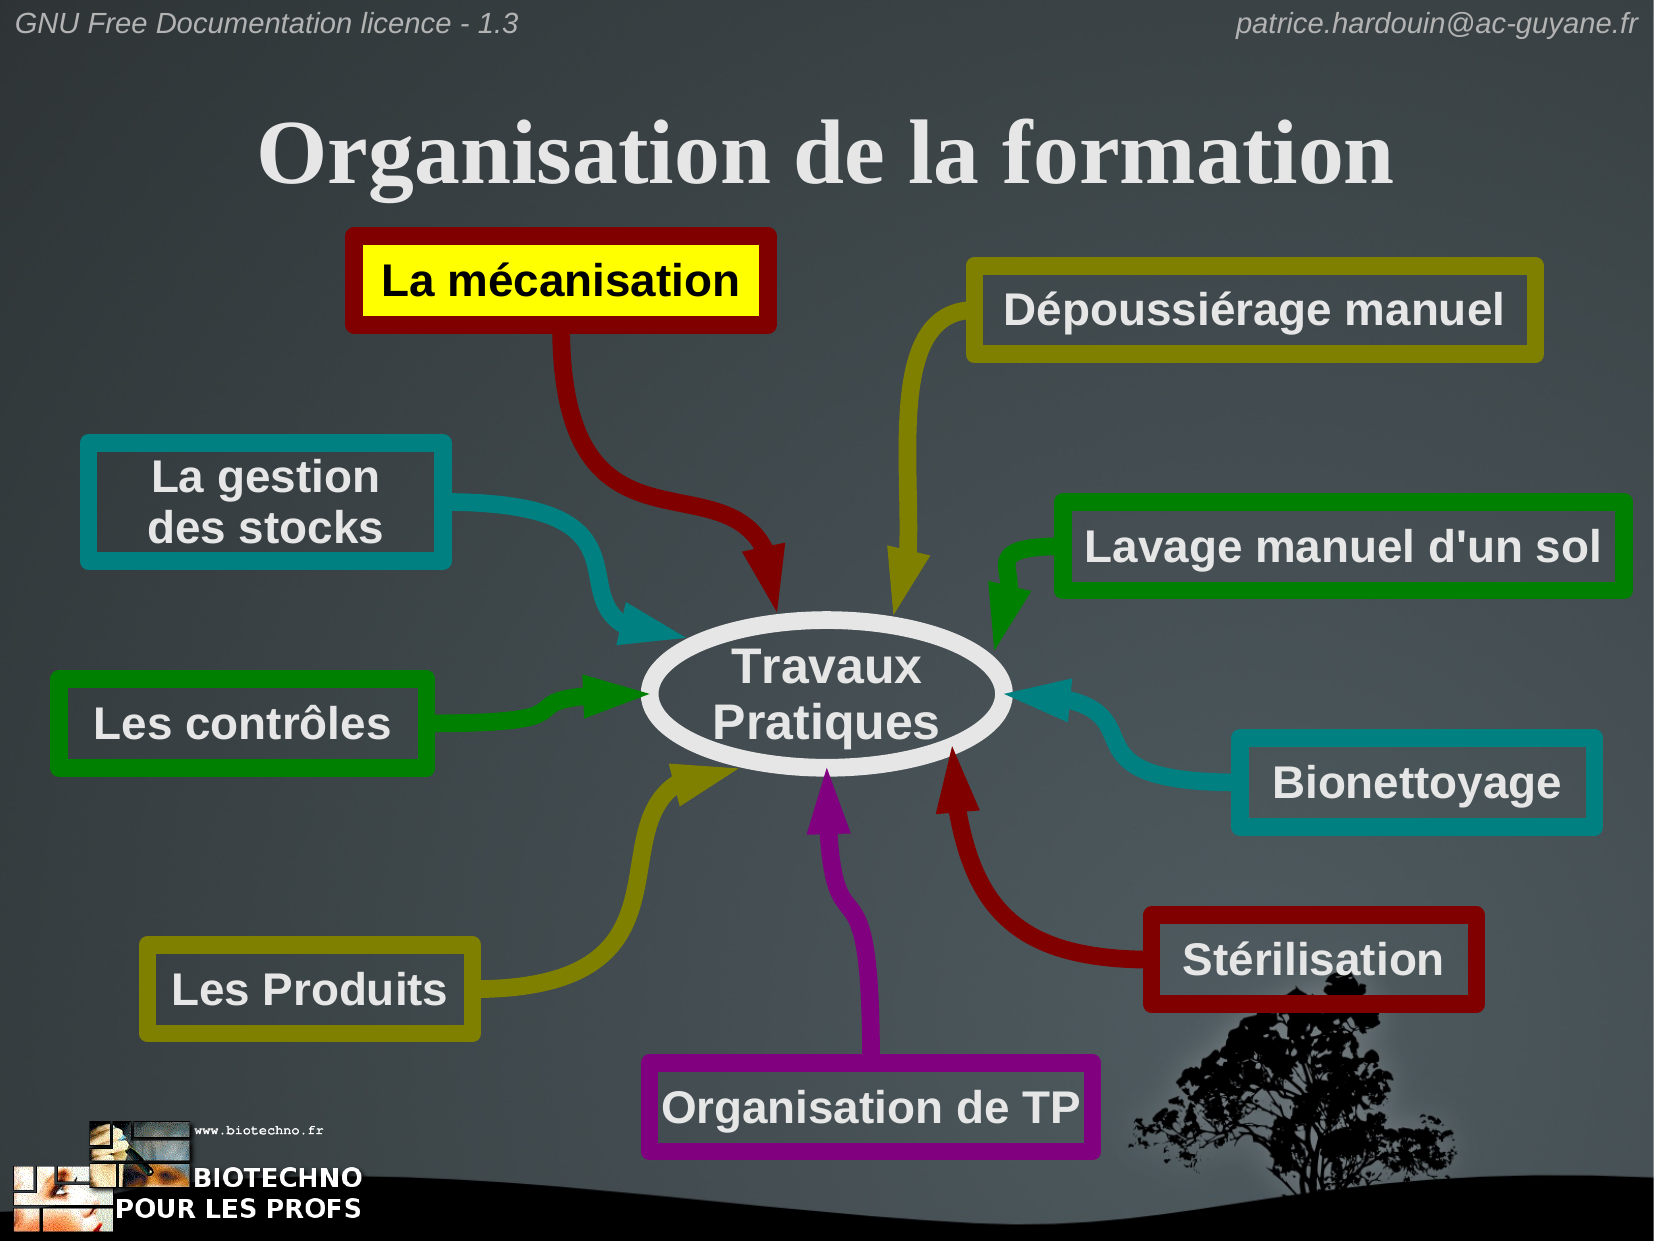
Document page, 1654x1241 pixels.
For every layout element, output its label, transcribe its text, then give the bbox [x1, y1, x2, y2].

text_box La mécanisation [354, 236, 768, 325]
text_box Stérilisation [1151, 915, 1477, 1004]
text_box La gestion des stocks [88, 442, 443, 562]
text_box Travaux Pratiques [649, 620, 1004, 768]
text_box Les Produits [147, 944, 473, 1034]
title Organisation de la formation [82, 49, 1571, 257]
text_box Bionettoyage [1240, 738, 1595, 827]
text_box Les contrôles [59, 679, 427, 768]
text_box Organisation de TP [649, 1062, 1093, 1152]
picture [0, 0, 1654, 1241]
text_box Dépoussiérage manuel [974, 265, 1536, 355]
text_box Lavage manuel d'un sol [1062, 501, 1625, 591]
